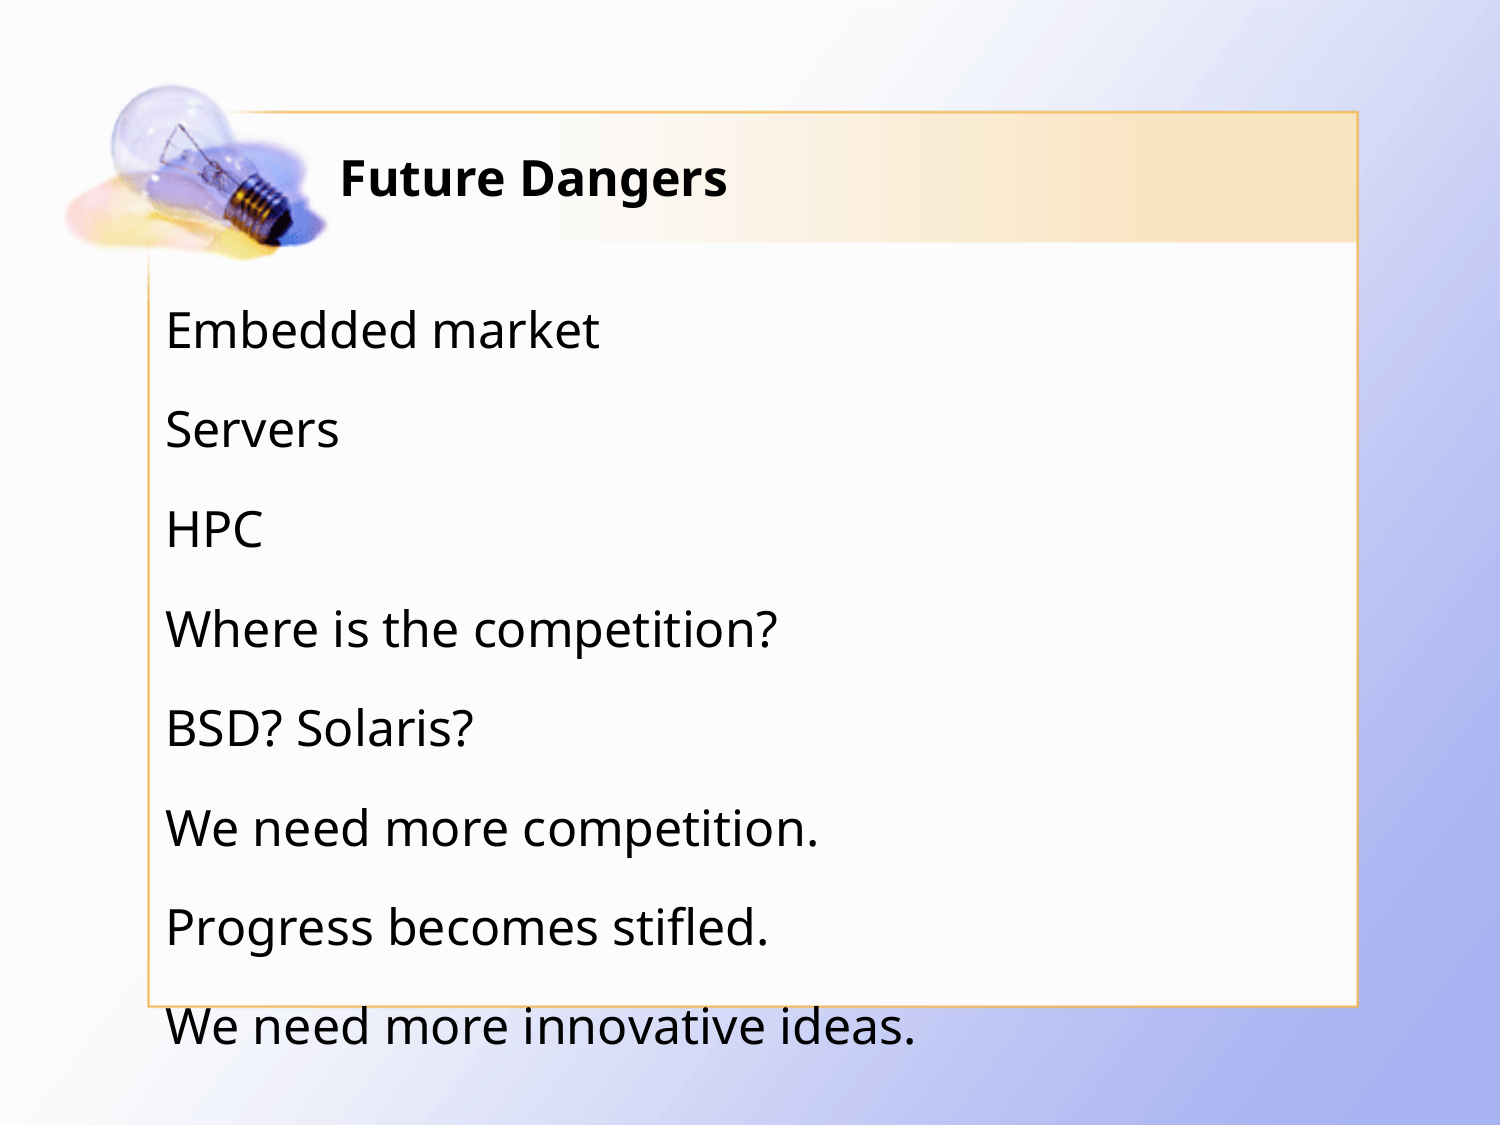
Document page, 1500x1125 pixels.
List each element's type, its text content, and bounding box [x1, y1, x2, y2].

list Embedded market Servers HPC Where is the competition? BSD? Solaris? We need more competition. Progress becomes stifled. We need more innovative ideas. [150, 287, 1275, 998]
title Future Dangers [324, 126, 1275, 230]
picture [0, 0, 1500, 1125]
